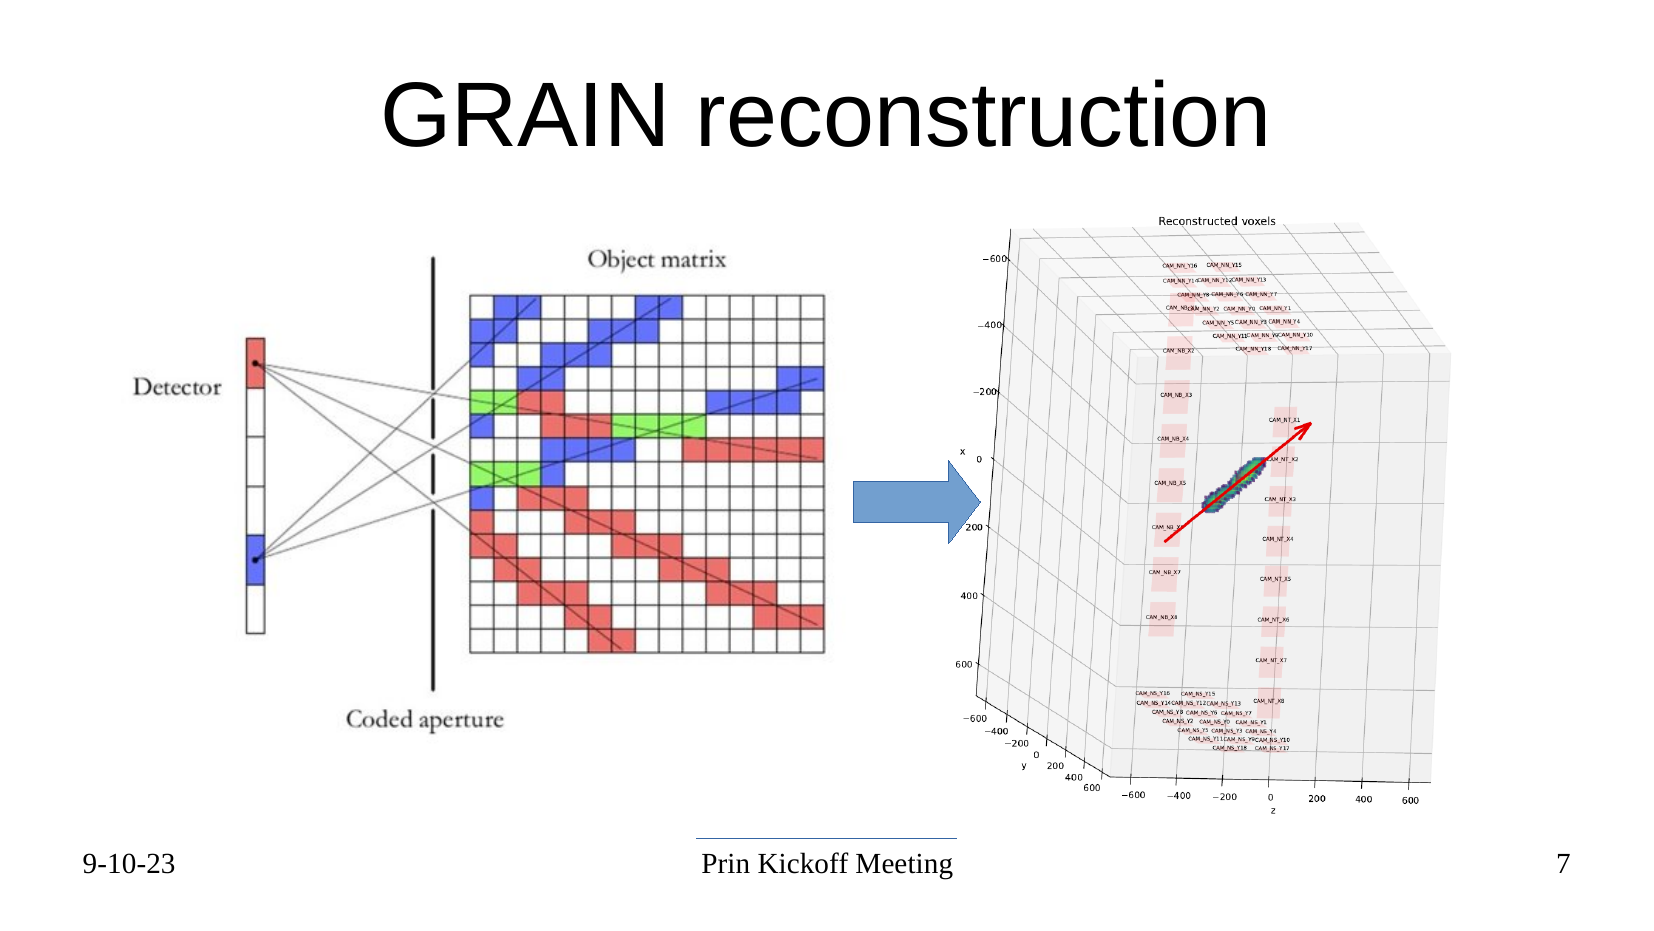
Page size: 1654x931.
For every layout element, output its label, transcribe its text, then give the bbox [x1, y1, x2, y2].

text_box [853, 460, 981, 544]
picture [99, 233, 854, 745]
title GRAIN reconstruction [82, 37, 1571, 193]
picture [933, 200, 1490, 839]
